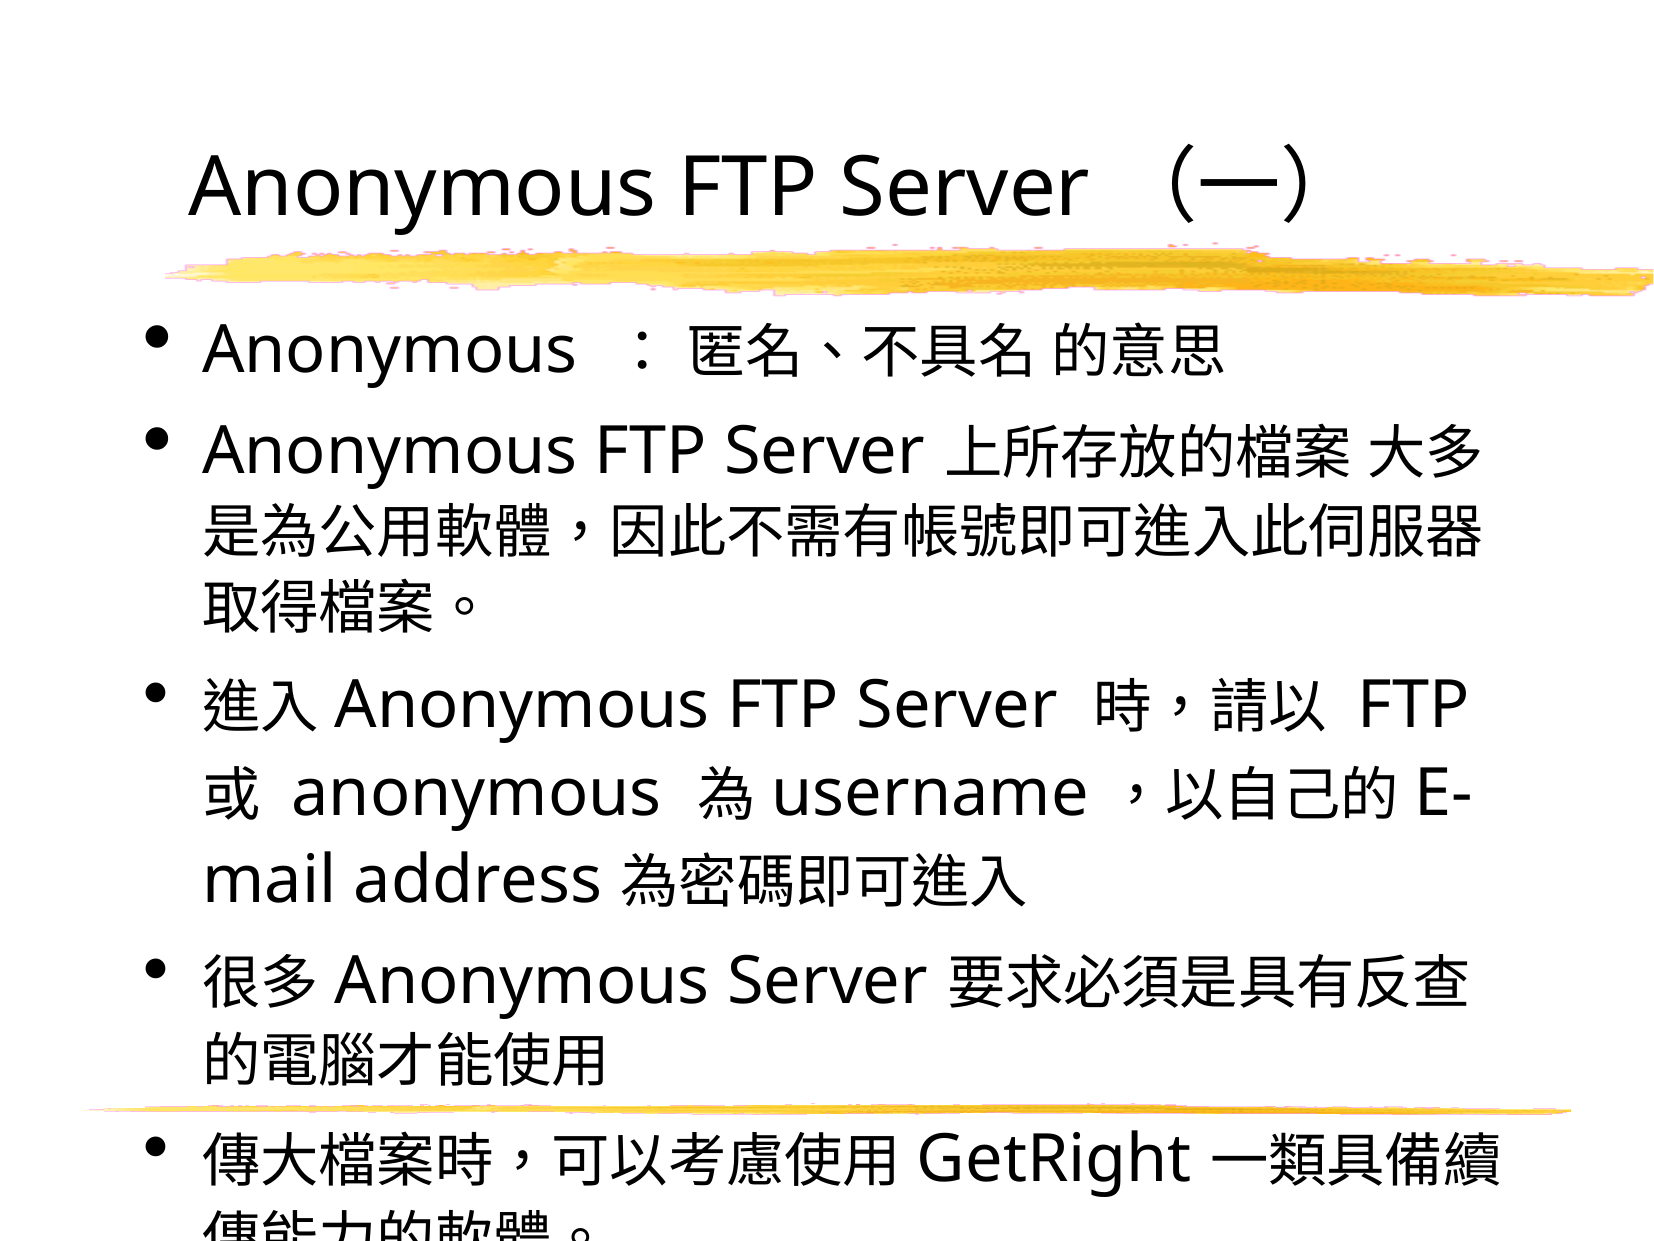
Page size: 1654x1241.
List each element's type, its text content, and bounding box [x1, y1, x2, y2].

picture [1537, 1102, 1571, 1117]
list Anonymous ： 匿名、不具名 的意思 Anonymous FTP Server上所存放的檔案 大多是為公用軟體，因此不需有帳號即可進入此伺服器取得檔案。 進入Anonymous FTP Server 時，請以 FTP 或 anonymous 為username，以自己的E-mail address為密碼即可進入 很多Anonymous Server要求必須是具有反查 的電腦才能使用 傳大檔案時，可以考慮使用GetRight一類具備續傳能力的軟體。 [131, 295, 1537, 1177]
picture [165, 237, 1654, 308]
picture [82, 1102, 131, 1117]
title Anonymous FTP Server（一） [73, 41, 1479, 249]
